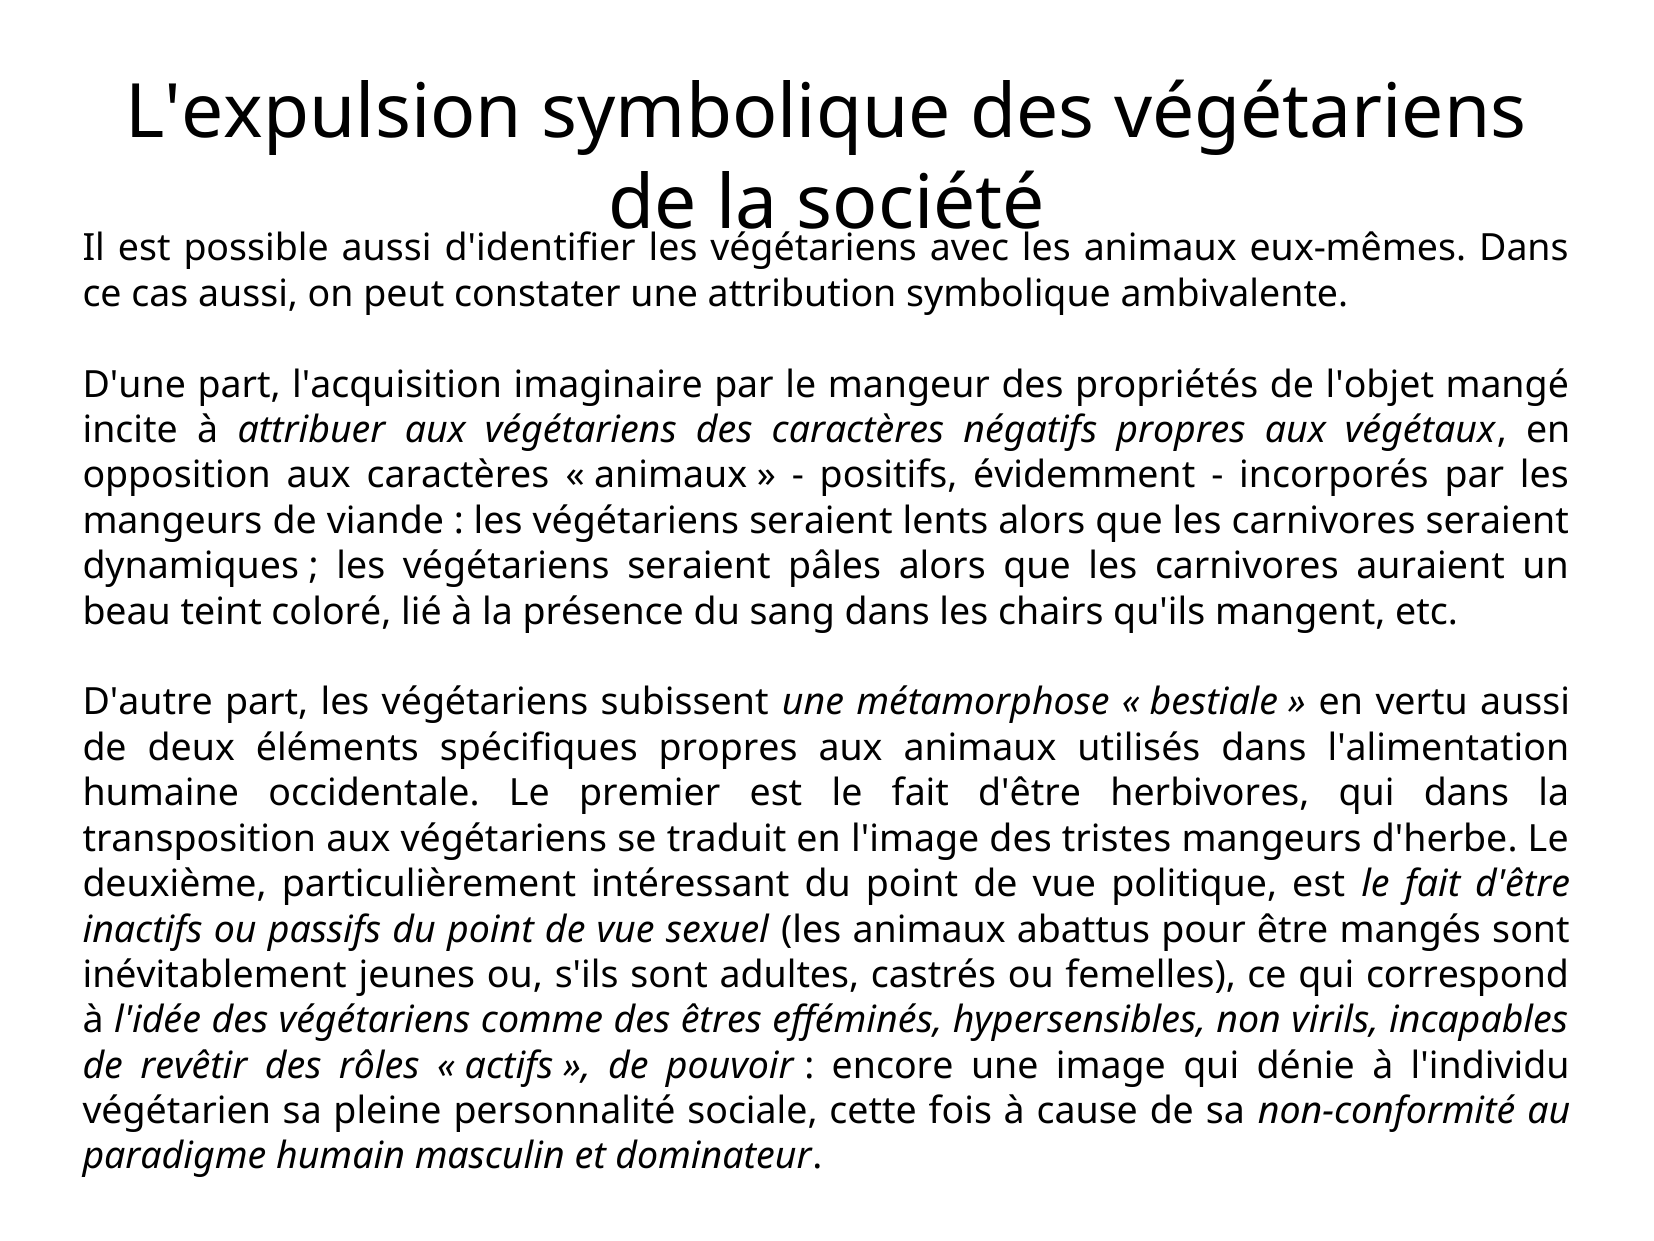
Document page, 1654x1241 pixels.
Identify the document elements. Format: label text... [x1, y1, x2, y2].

title L'expulsion symbolique des végétariens de la société [82, 56, 1571, 245]
subtitle Il est possible aussi d'identifier les végétariens avec les animaux eux-mêmes. Dans ce cas aussi, on peut constater une attribution symbolique ambivalente. D'une part, l'acquisition imaginaire par le mangeur des propriétés de l'objet mangé incite à attribuer aux végétariens des caractères négatifs propres aux végétaux, en opposition aux caractères « animaux » - positifs, évidemment - incorporés par les mangeurs de viande : les végétariens seraient lents alors que les carnivores seraient dynamiques ; les végétariens seraient pâles alors que les carnivores auraient un beau teint coloré, lié à la présence du sang dans les chairs qu'ils mangent, etc. D'autre part, les végétariens subissent une métamorphose « bestiale » en vertu aussi de deux éléments spécifiques propres aux animaux utilisés dans l'alimentation humaine occidentale. Le premier est le fait d'être herbivores, qui dans la transposition aux végétariens se traduit en l'image des tristes mangeurs d'herbe. Le deuxième, particulièrement intéressant du point de vue politique, est le fait d'être inactifs ou passifs du point de vue sexuel (les animaux abattus pour être mangés sont inévitablement jeunes ou, s'ils sont adultes, castrés ou femelles), ce qui correspond à l'idée des végétariens comme des êtres efféminés, hypersensibles, non virils, incapables de revêtir des rôles « actifs », de pouvoir : encore une image qui dénie à l'individu végétarien sa pleine personnalité sociale, cette fois à cause de sa non-conformité au paradigme humain masculin et dominateur. [82, 245, 1571, 1155]
